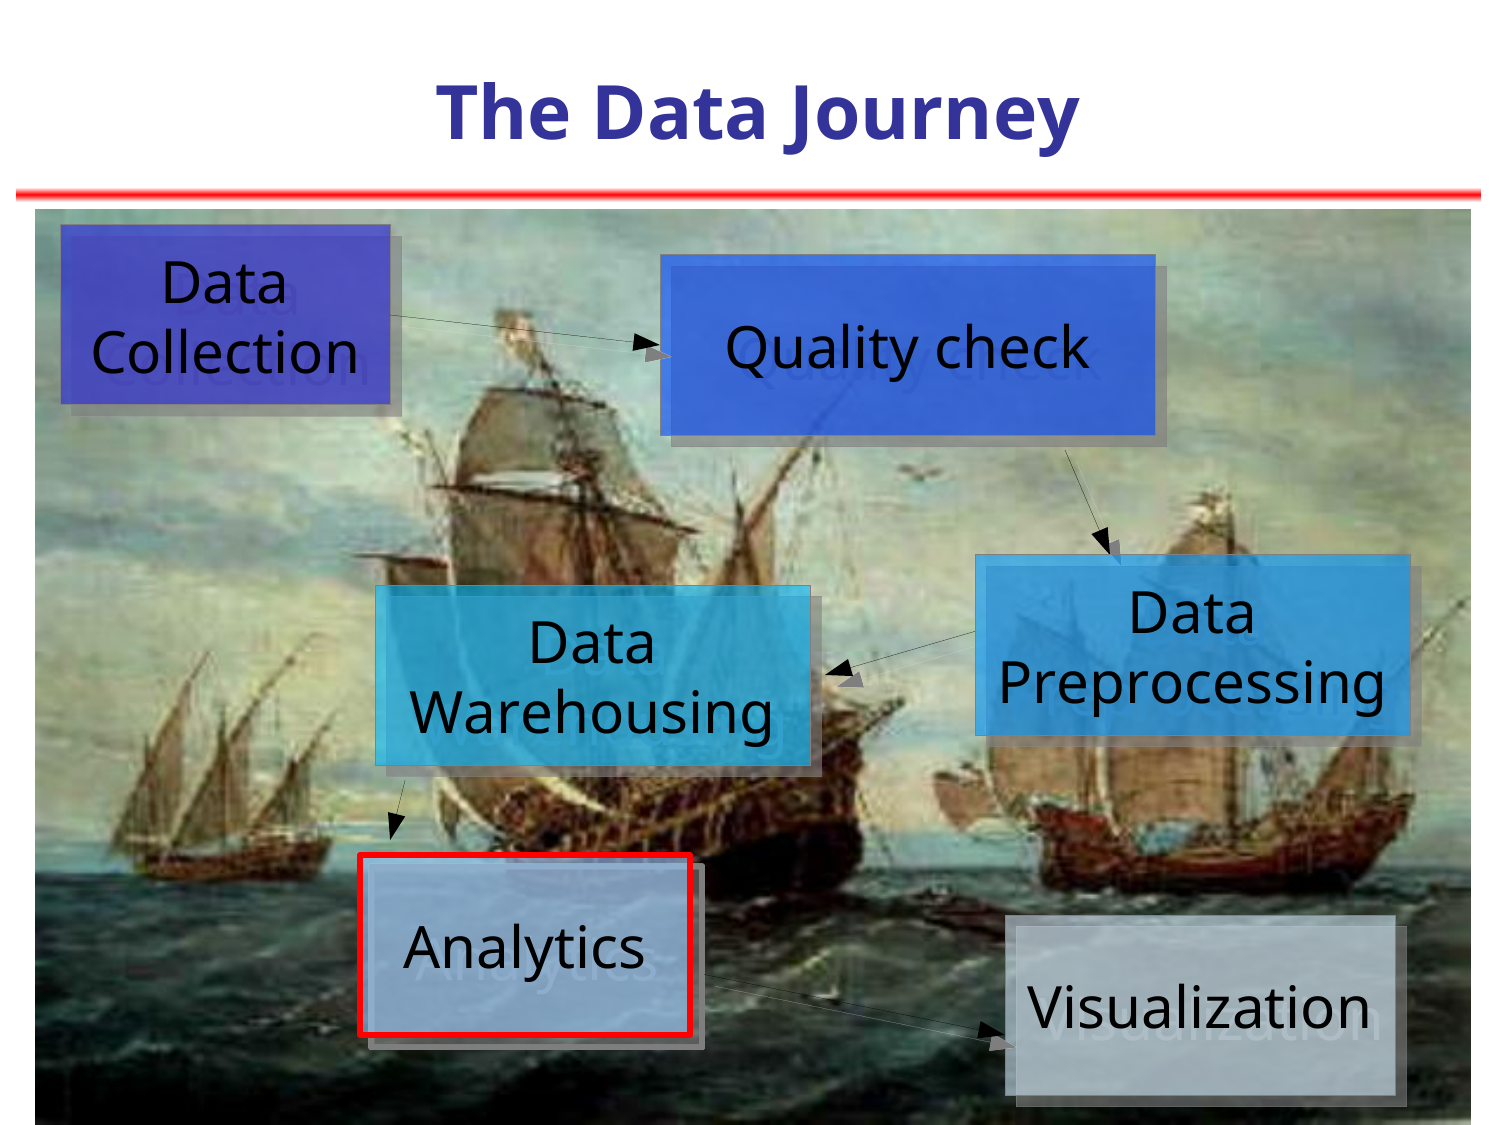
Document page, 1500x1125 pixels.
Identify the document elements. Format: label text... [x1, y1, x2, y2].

text_box Analytics [360, 855, 691, 1036]
title The Data Journey [124, 0, 1391, 163]
text_box Quality check [660, 254, 1156, 436]
picture [35, 209, 1471, 1125]
text_box Data Warehousing [375, 585, 811, 766]
text_box Data Collection [60, 224, 391, 405]
text_box Data Preprocessing [975, 554, 1411, 736]
text_box Visualization [1005, 915, 1396, 1096]
